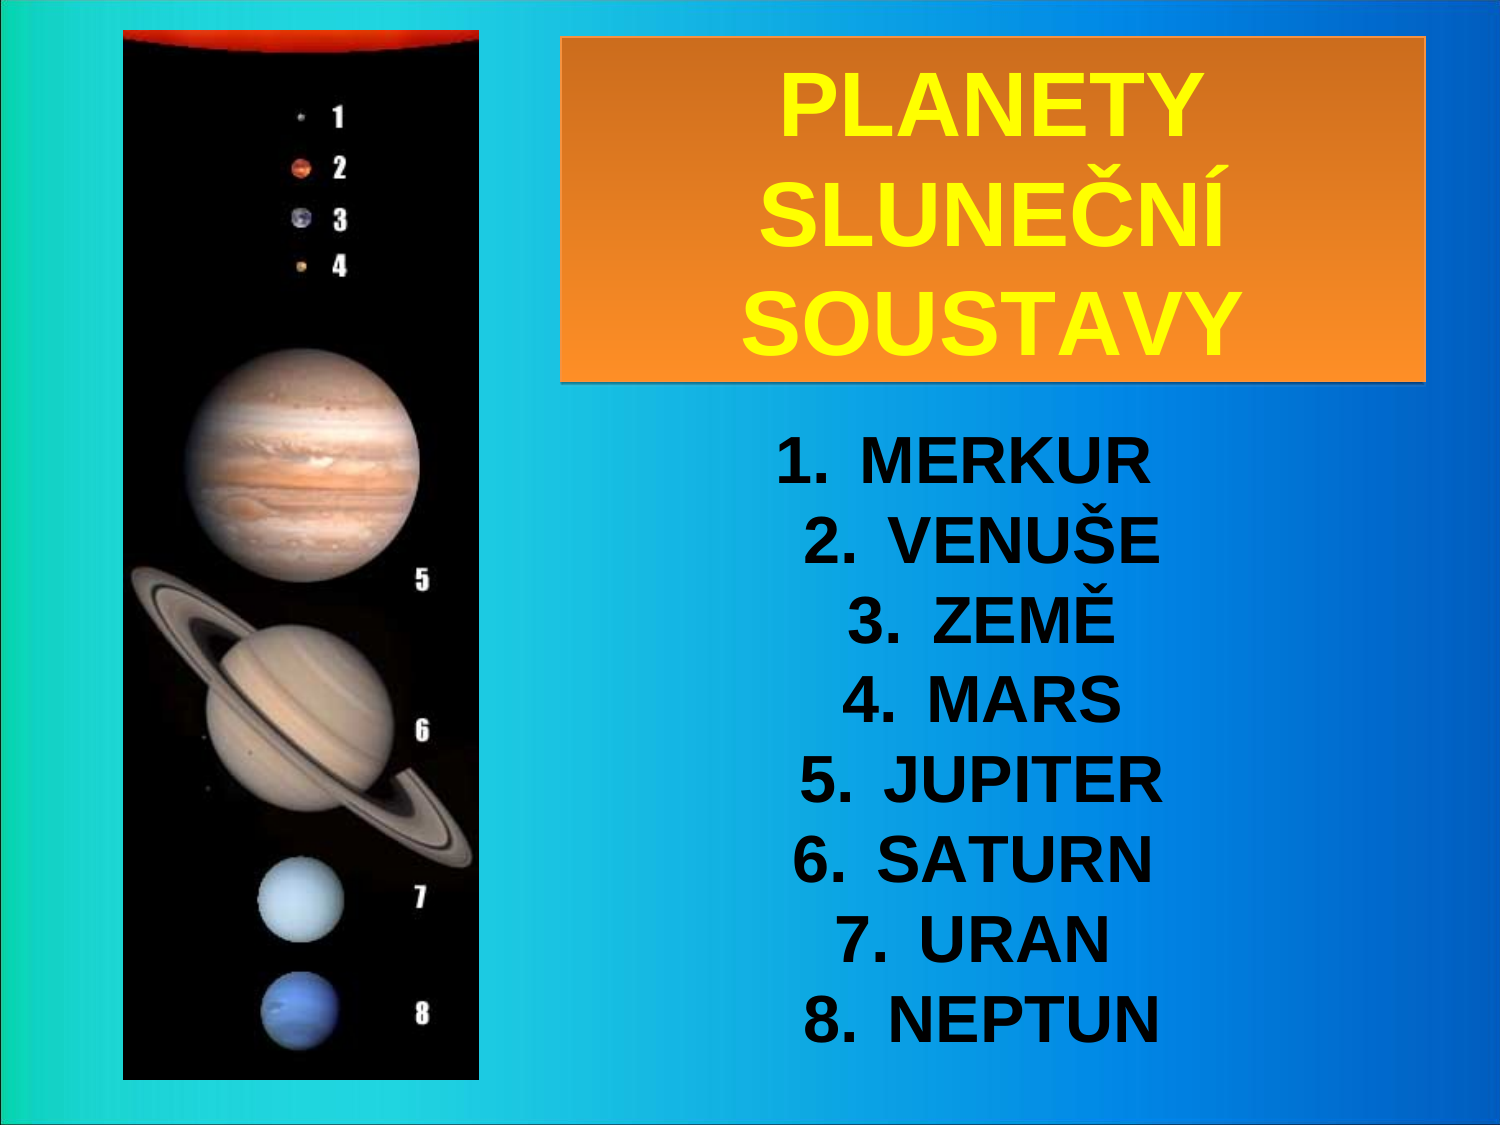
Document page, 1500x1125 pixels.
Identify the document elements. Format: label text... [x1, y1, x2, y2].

text_box MERKUR VENUŠE ZEMĚ MARS JUPITER SATURN URAN NEPTUN [760, 408, 1205, 1064]
title PLANETY SLUNEČNÍ SOUSTAVY [560, 36, 1425, 382]
picture [0, 0, 1500, 1125]
